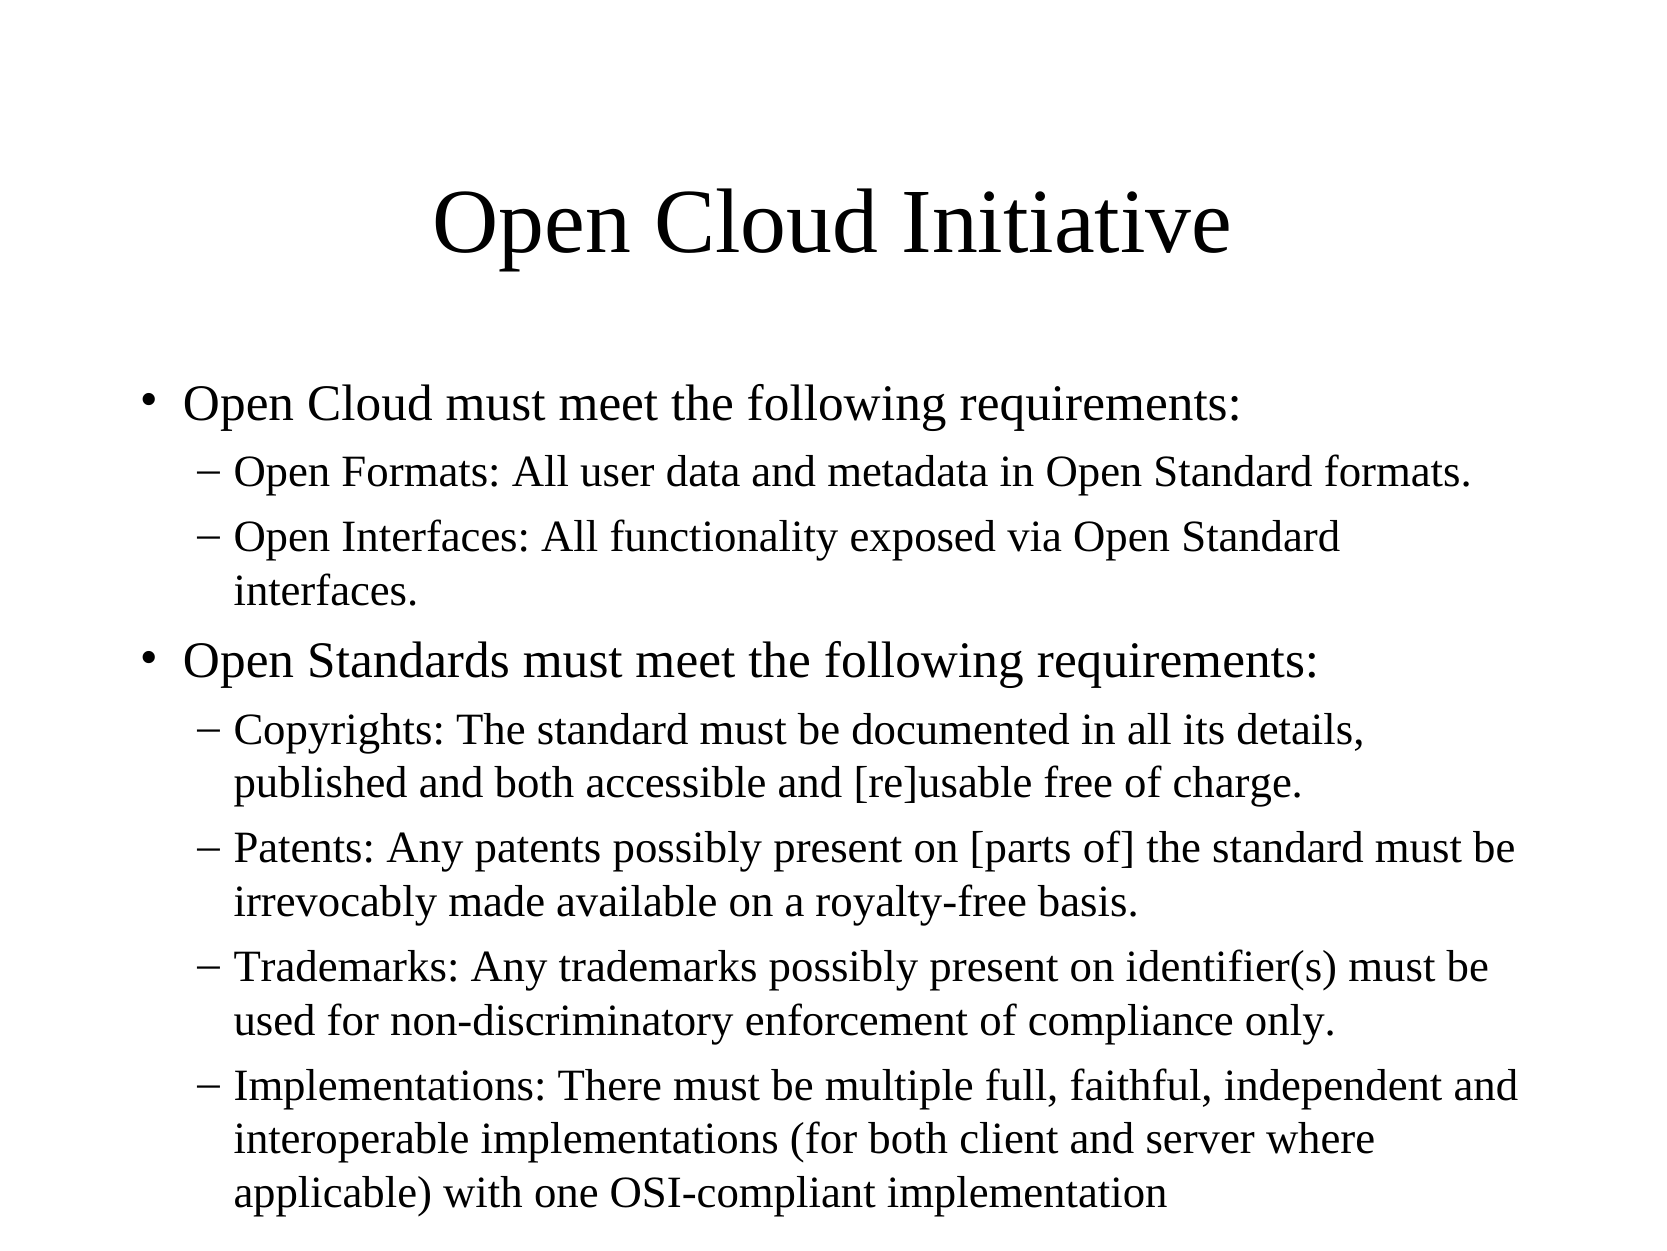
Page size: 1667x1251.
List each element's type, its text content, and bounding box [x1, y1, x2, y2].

title Open Cloud Initiative [124, 110, 1542, 320]
list Open Cloud must meet the following requirements: Open Formats: All user data and metadata in Open Standard formats. Open Interfaces: All functionality exposed via Open Standard interfaces. Open Standards must meet the following requirements: Copyrights: The standard must be documented in all its details, published and both accessible and [re]usable free of charge. Patents: Any patents possibly present on [parts of] the standard must be irrevocably made available on a royalty-free basis. Trademarks: Any trademarks possibly present on identifier(s) must be used for non-discriminatory enforcement of compliance only. Implementations: There must be multiple full, faithful, independent and interoperable implementations (for both client and server where applicable) with one OSI-compliant implementation [124, 360, 1542, 1230]
